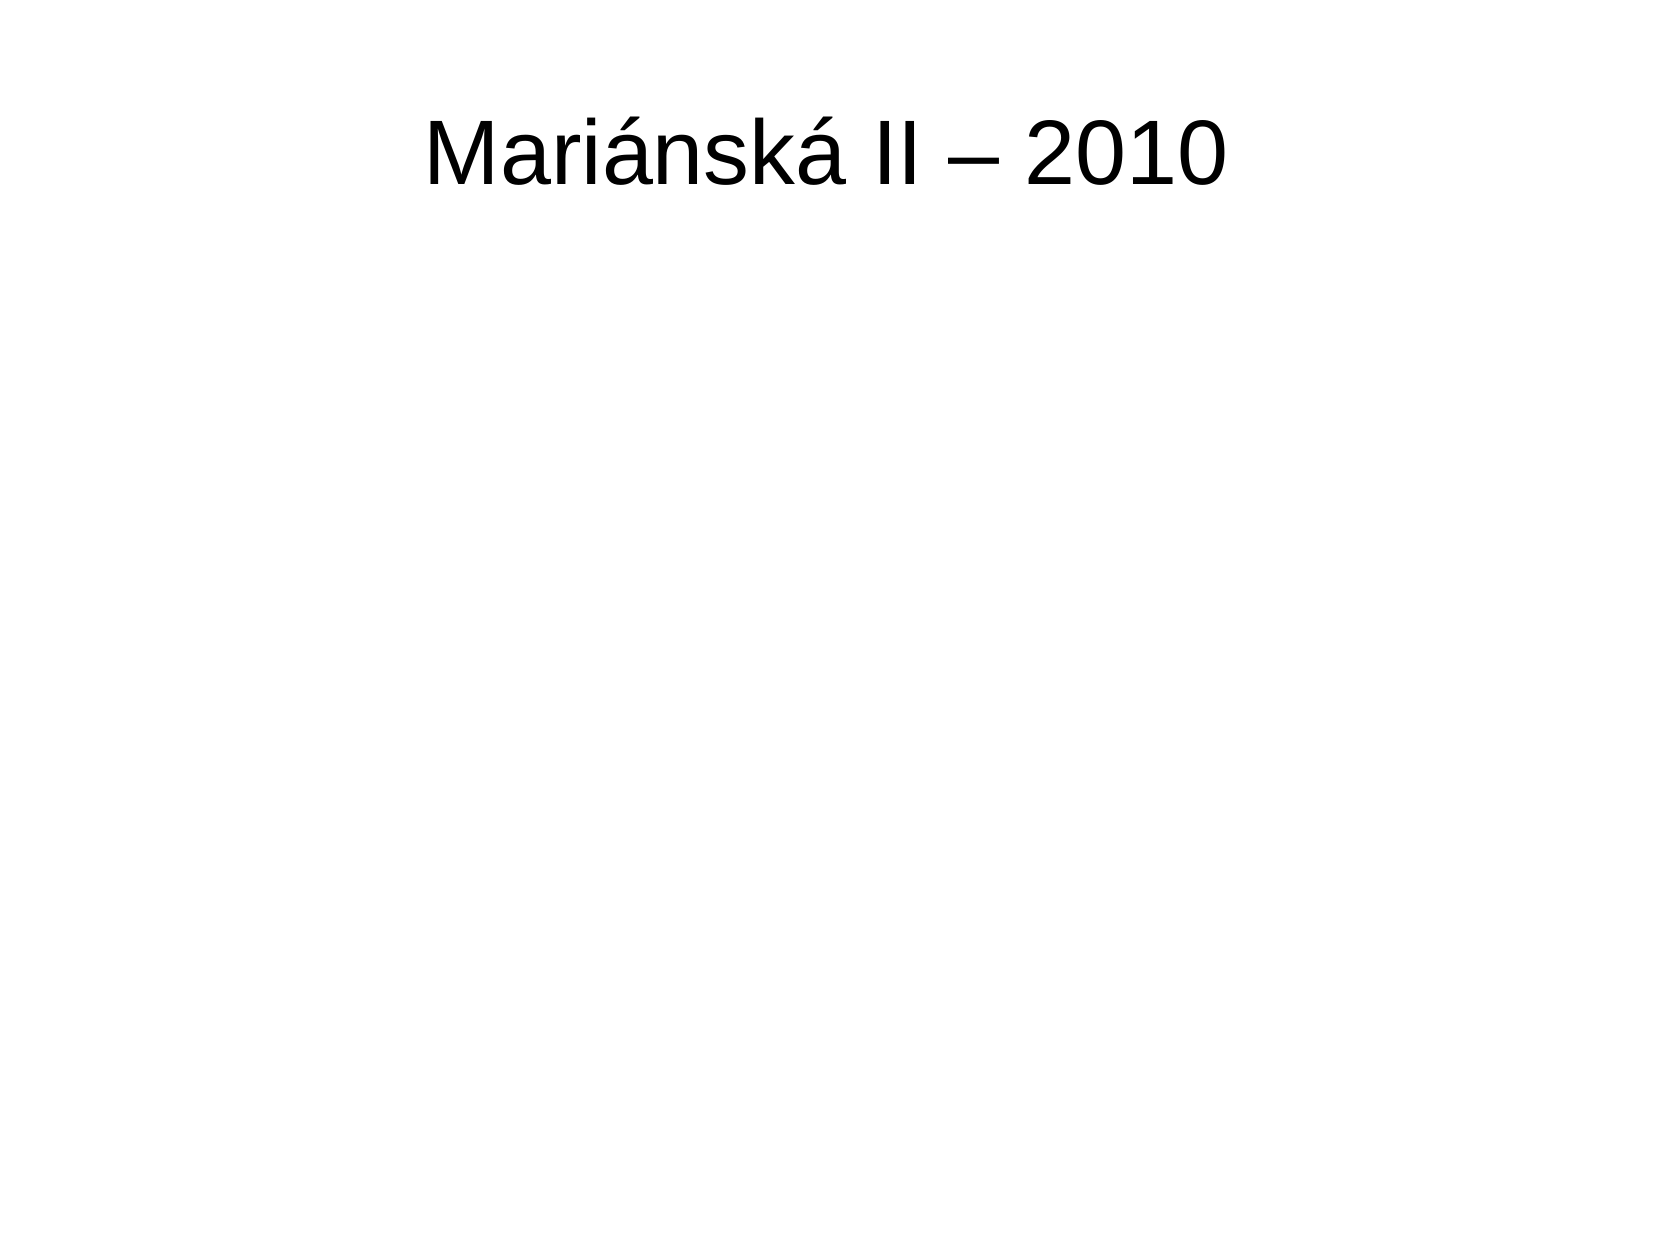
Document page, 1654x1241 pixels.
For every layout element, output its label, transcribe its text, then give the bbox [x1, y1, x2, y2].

title Mariánská II – 2010 [82, 56, 1571, 250]
